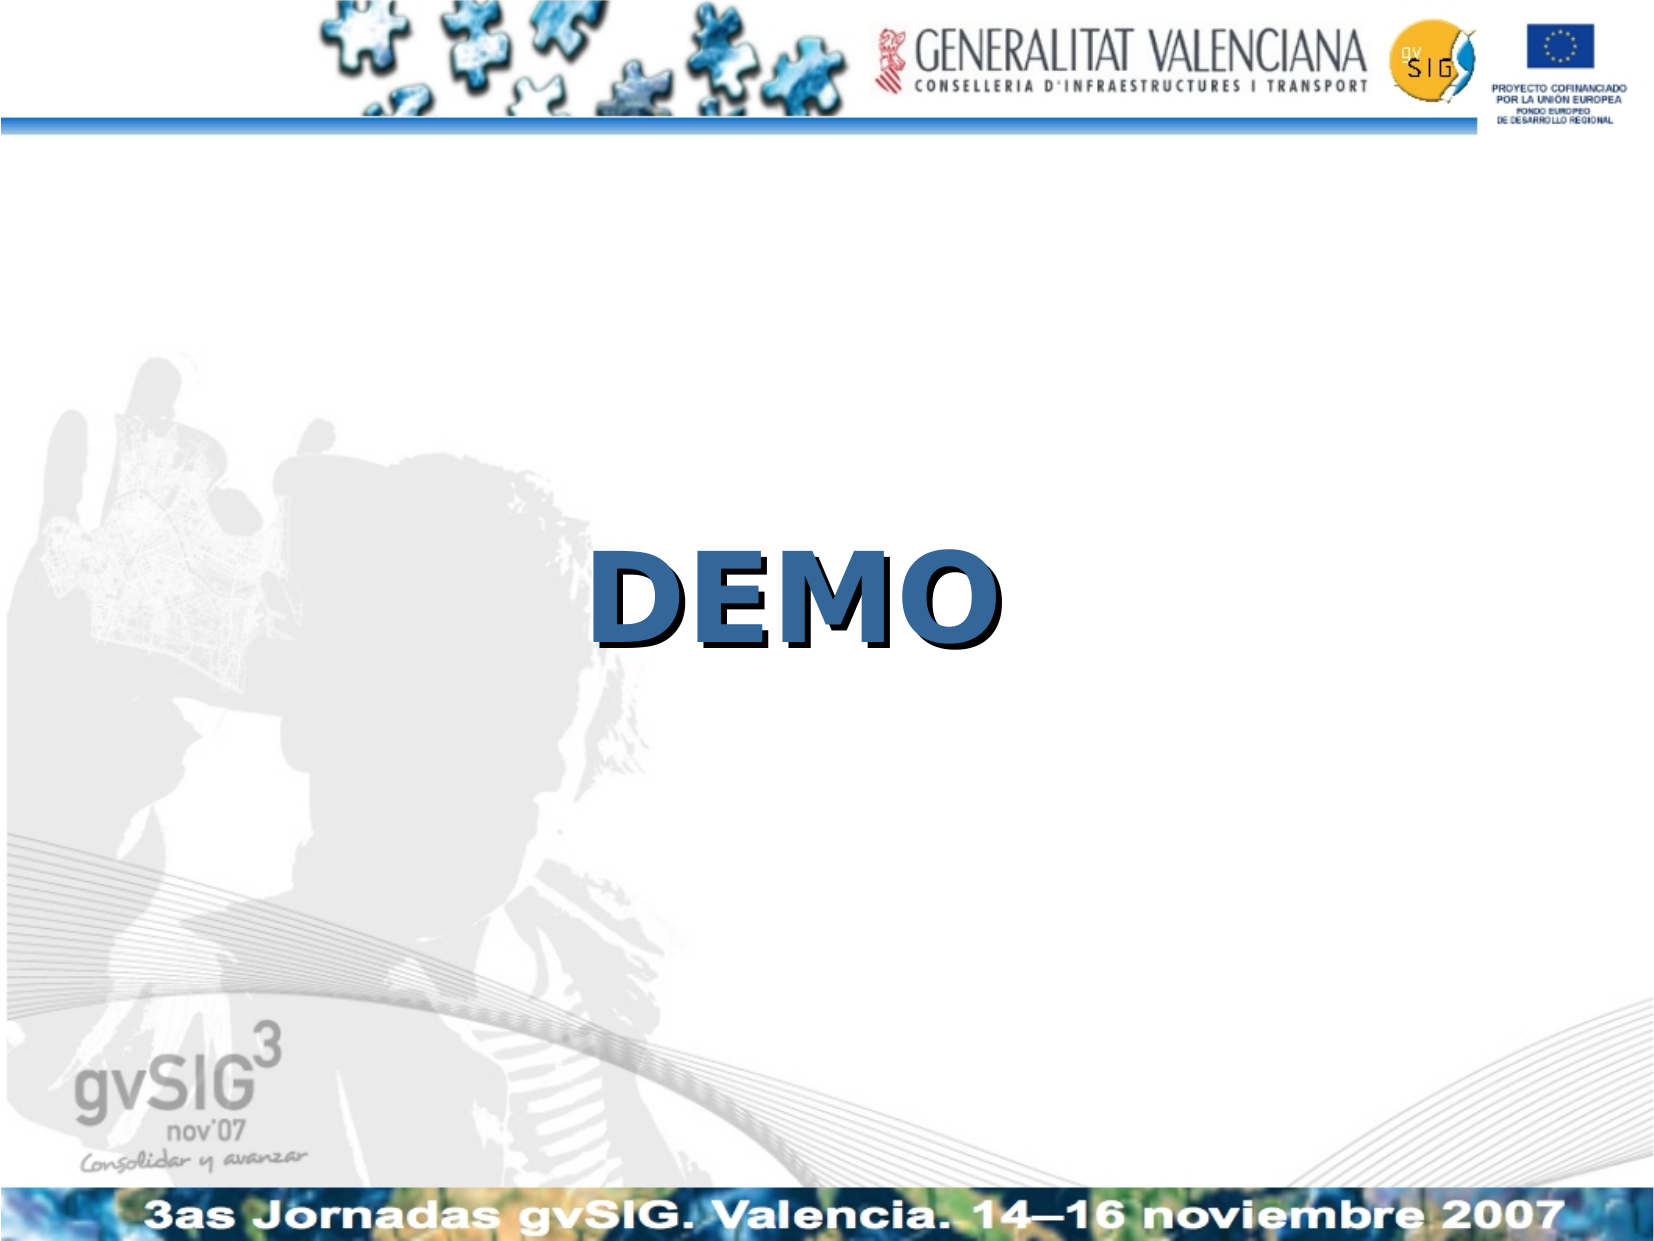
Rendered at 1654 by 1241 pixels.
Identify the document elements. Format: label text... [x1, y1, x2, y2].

text_box DEMO [374, 518, 1211, 680]
picture [1, 0, 1654, 1241]
